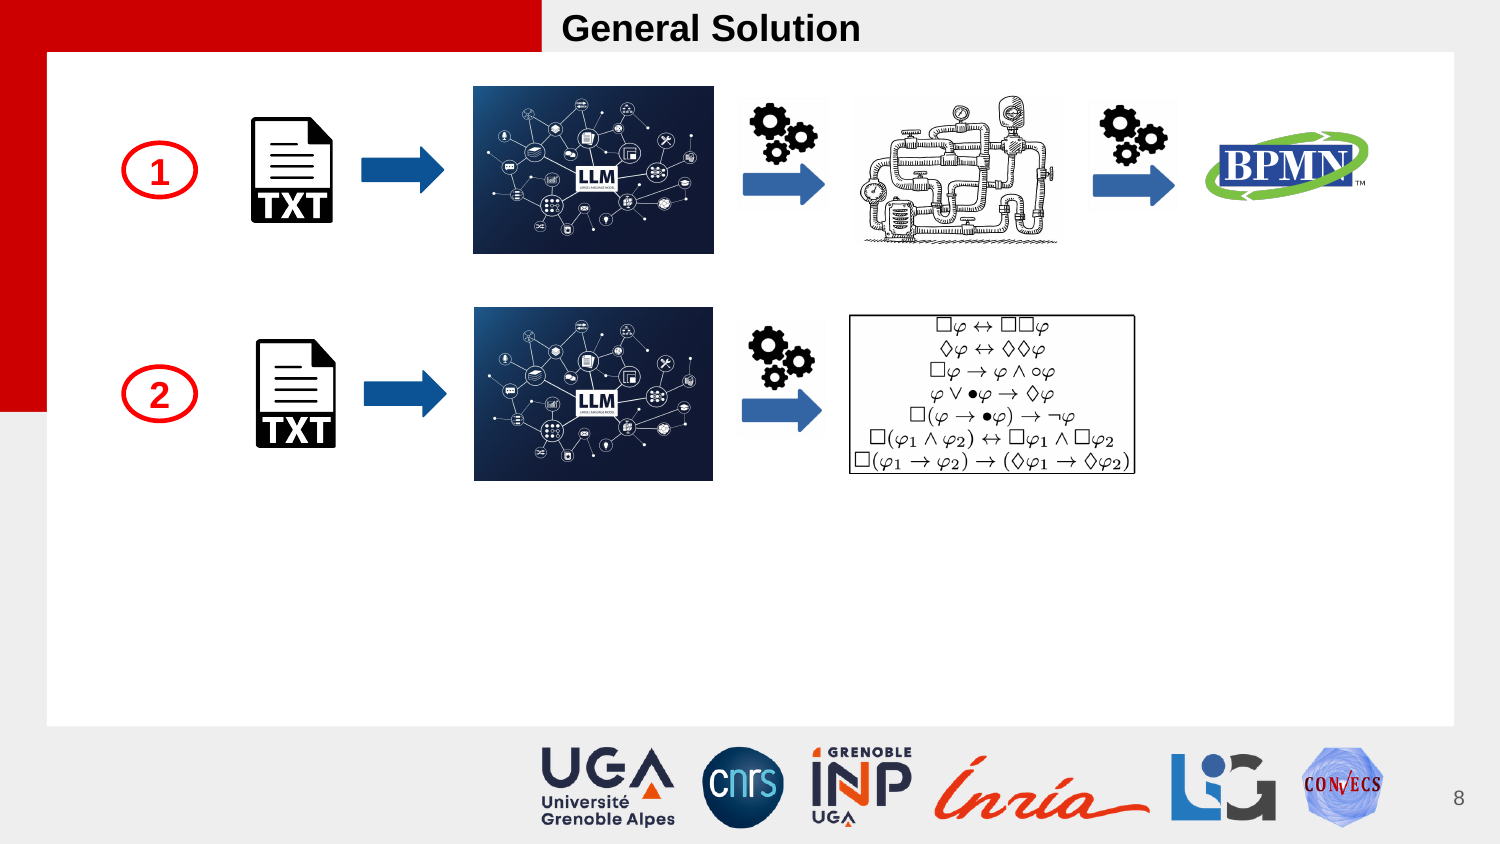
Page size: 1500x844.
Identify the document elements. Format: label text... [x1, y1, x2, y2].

slide_number <numéro> [1389, 764, 1480, 830]
text_box General Solution [546, 0, 1441, 55]
text_box 2 [123, 366, 196, 421]
picture [0, 0, 1500, 844]
text_box 1 [123, 142, 196, 198]
text_box [362, 147, 444, 193]
text_box [364, 370, 447, 417]
